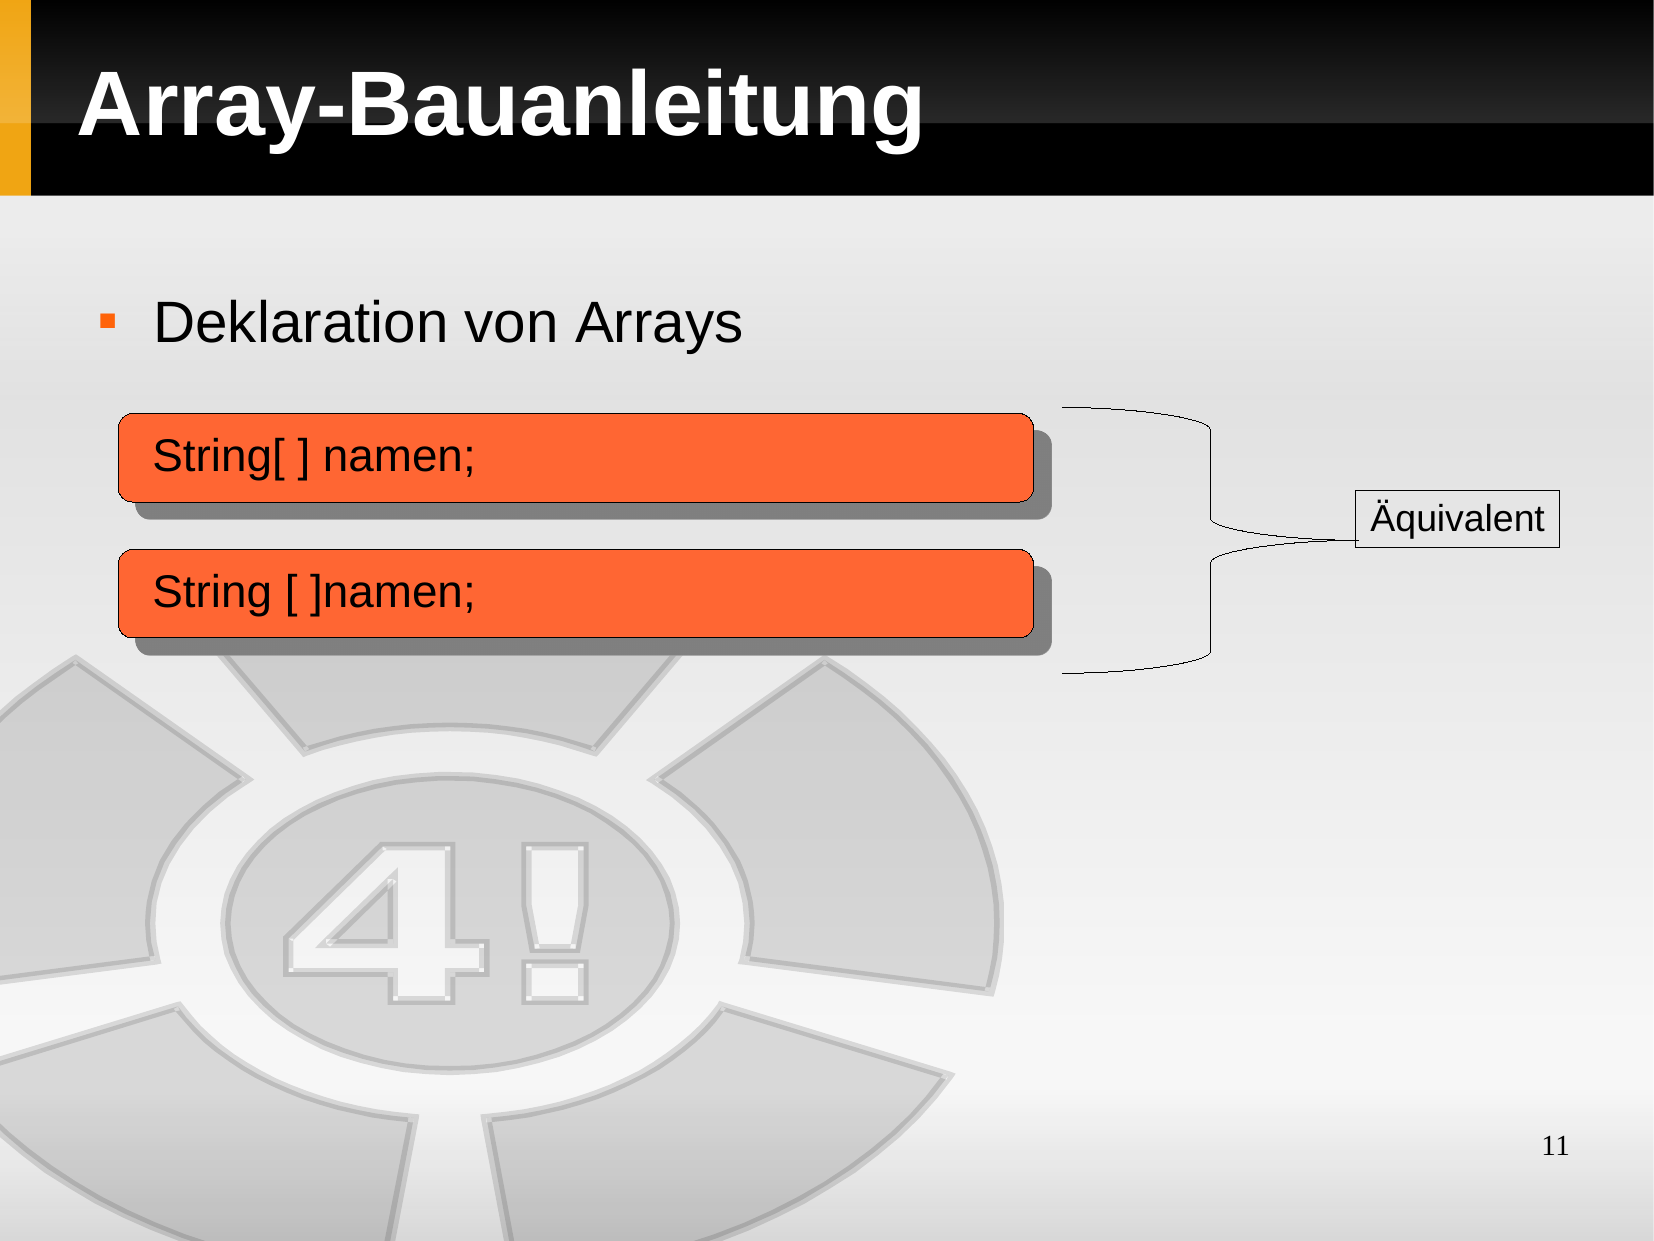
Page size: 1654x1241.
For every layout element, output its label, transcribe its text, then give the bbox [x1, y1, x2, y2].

text_box Äquivalent [1355, 490, 1560, 548]
title Array-Bauanleitung [76, 7, 1565, 200]
text_box [118, 413, 1034, 503]
picture [0, 0, 1654, 1241]
text_box String[ ] namen; [137, 422, 699, 516]
text_box String [ ]namen; [137, 558, 699, 651]
text_box [118, 549, 1034, 638]
list Deklaration von Arrays [82, 290, 1571, 1094]
